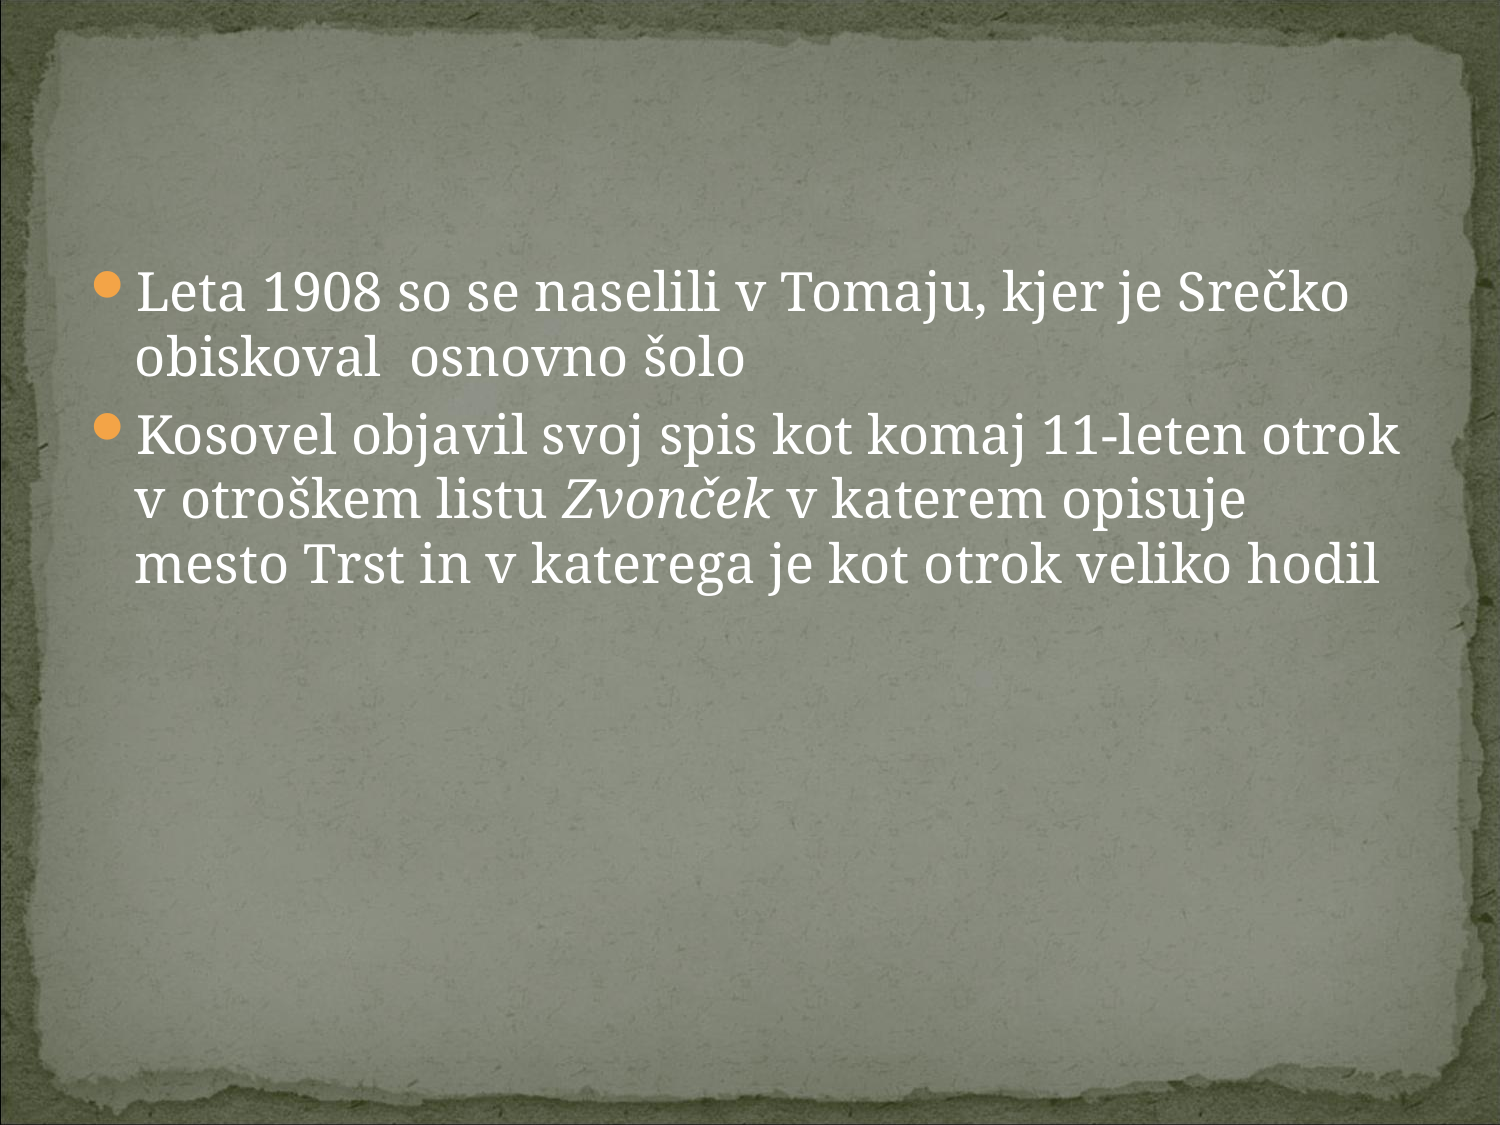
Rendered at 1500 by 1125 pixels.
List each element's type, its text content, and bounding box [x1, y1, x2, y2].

picture [0, 0, 1500, 1125]
list Leta 1908 so se naselili v Tomaju, kjer je Srečko obiskoval osnovno šolo Kosovel objavil svoj spis kot komaj 11-leten otrok v otroškem listu Zvonček v katerem opisuje mesto Trst in v katerega je kot otrok veliko hodil [75, 249, 1425, 1000]
